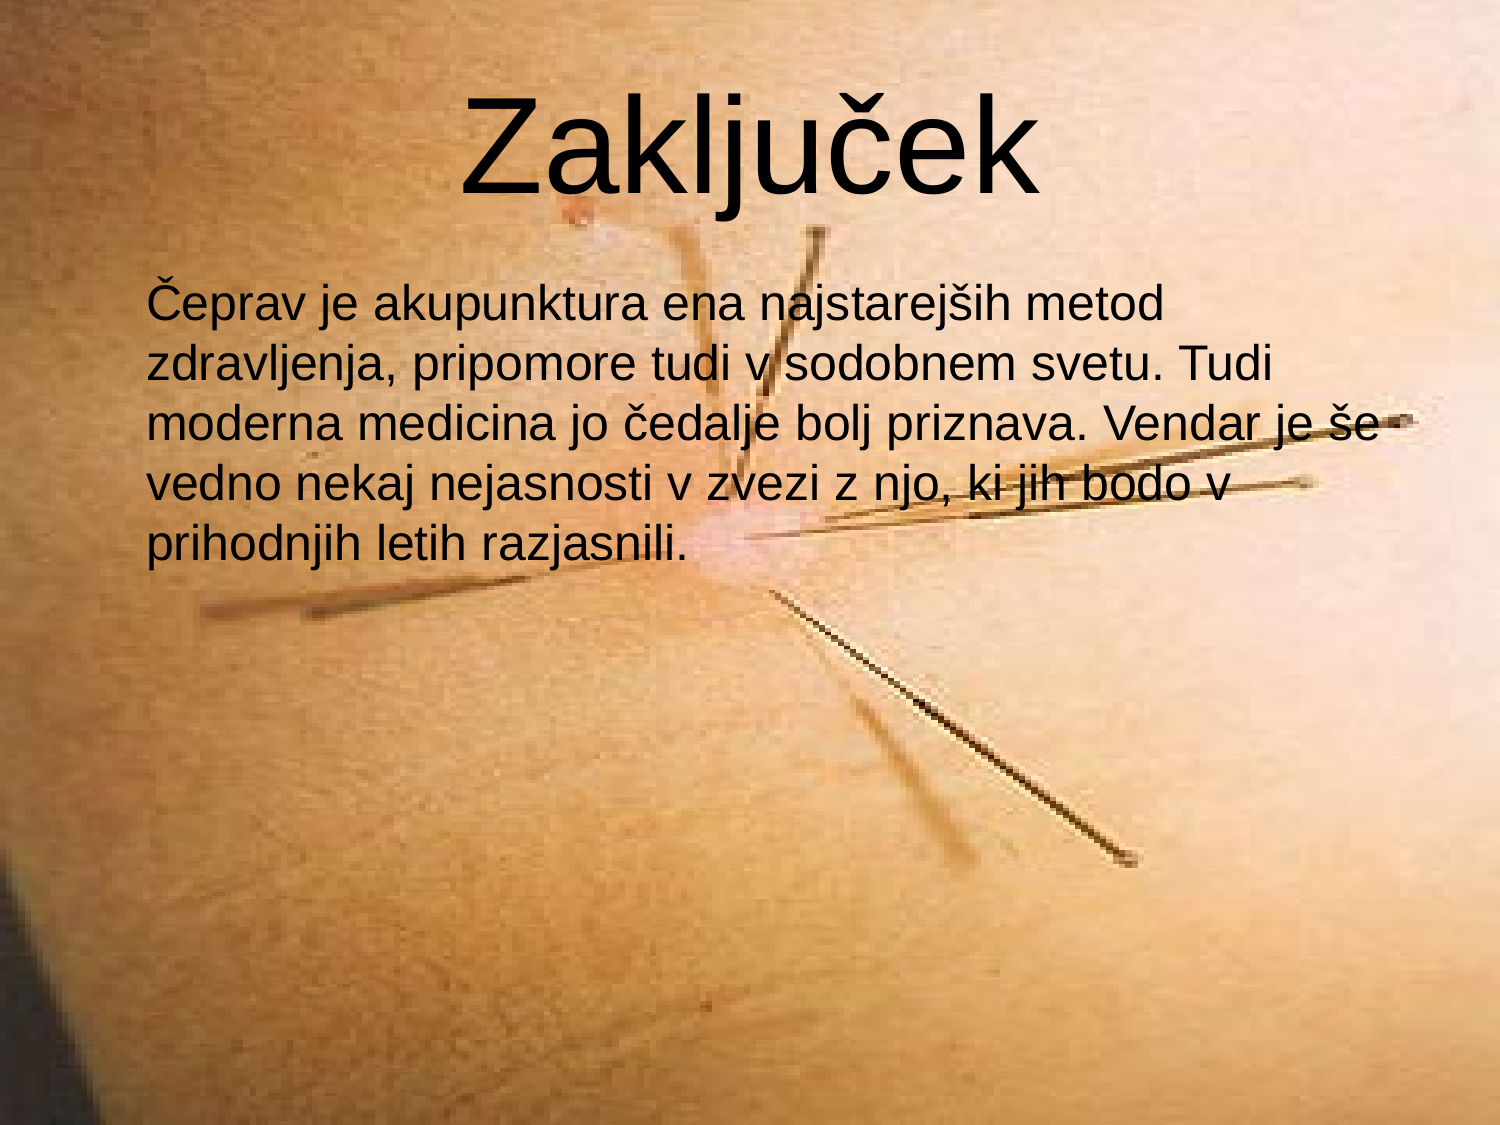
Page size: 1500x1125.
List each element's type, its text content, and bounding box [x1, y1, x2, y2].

picture [0, 0, 1500, 1125]
title Zaključek [75, 45, 1425, 233]
list Čeprav je akupunktura ena najstarejših metod zdravljenja, pripomore tudi v sodobnem svetu. Tudi moderna medicina jo čedalje bolj priznava. Vendar je še vedno nekaj nejasnosti v zvezi z njo, ki jih bodo v prihodnjih letih razjasnili. [75, 262, 1425, 1005]
